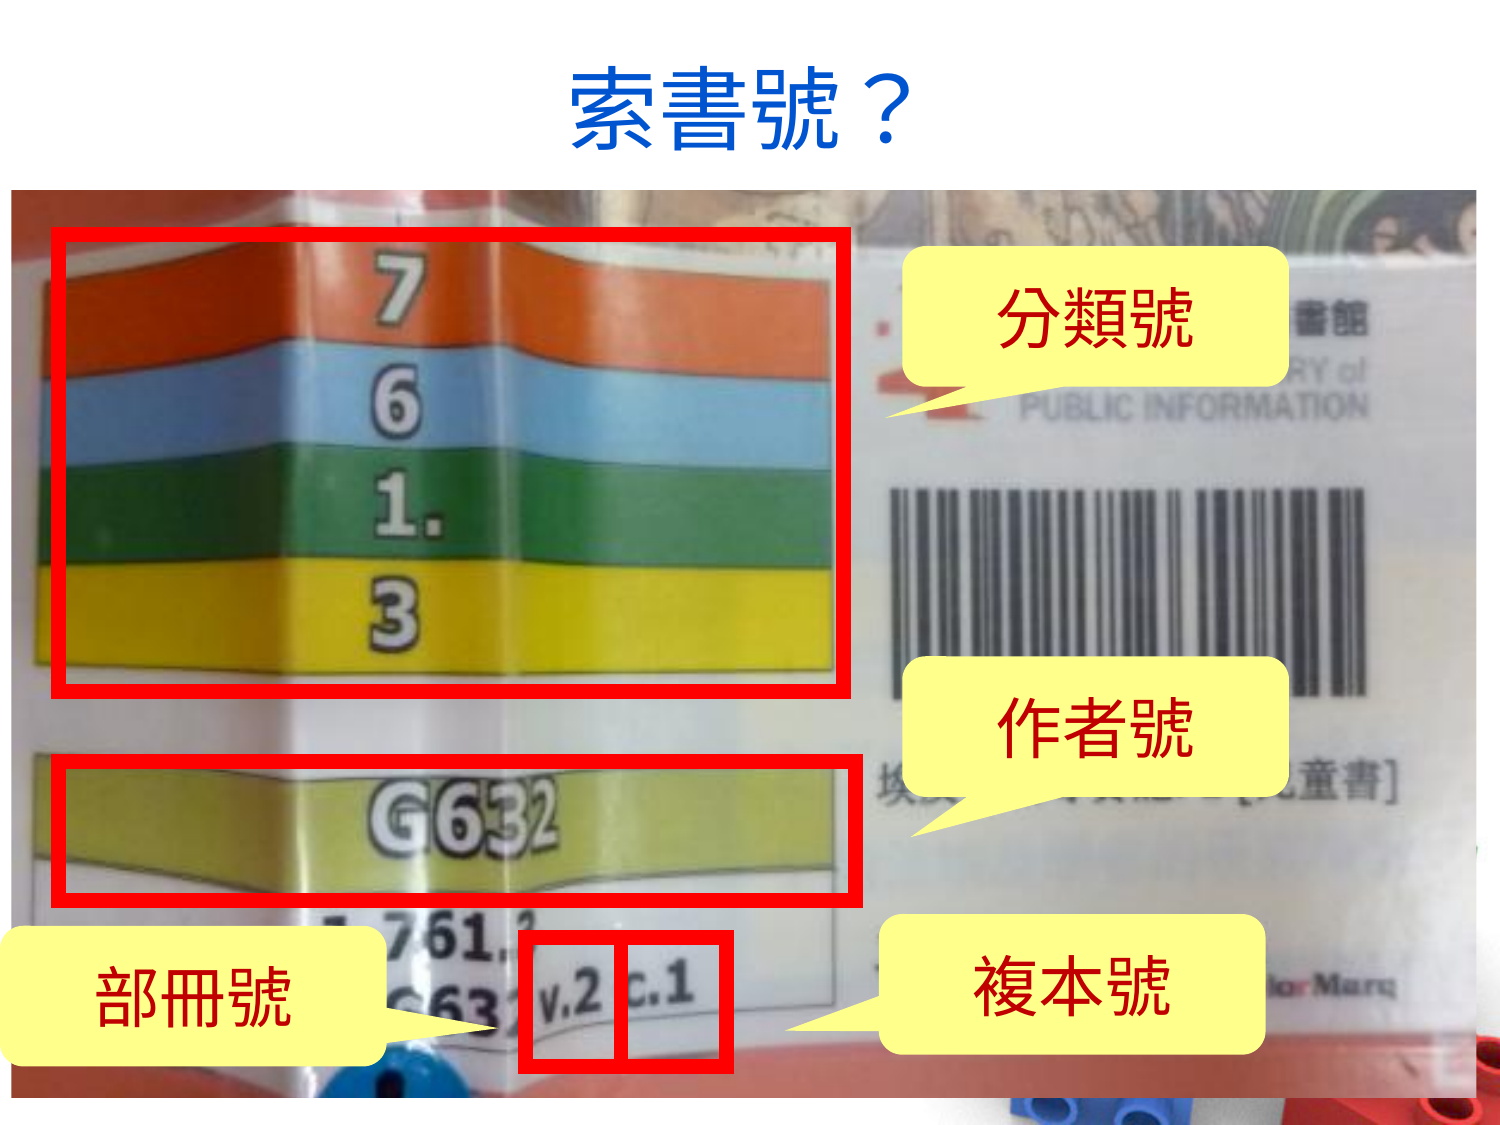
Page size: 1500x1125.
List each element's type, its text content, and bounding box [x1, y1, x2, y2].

picture [11, 187, 1500, 1125]
text_box 分類號 [885, 246, 1289, 418]
text_box 複本號 [784, 913, 1266, 1055]
text_box 作者號 [902, 656, 1289, 838]
text_box 部冊號 [0, 925, 499, 1067]
title 索書號？ [112, 13, 1388, 190]
